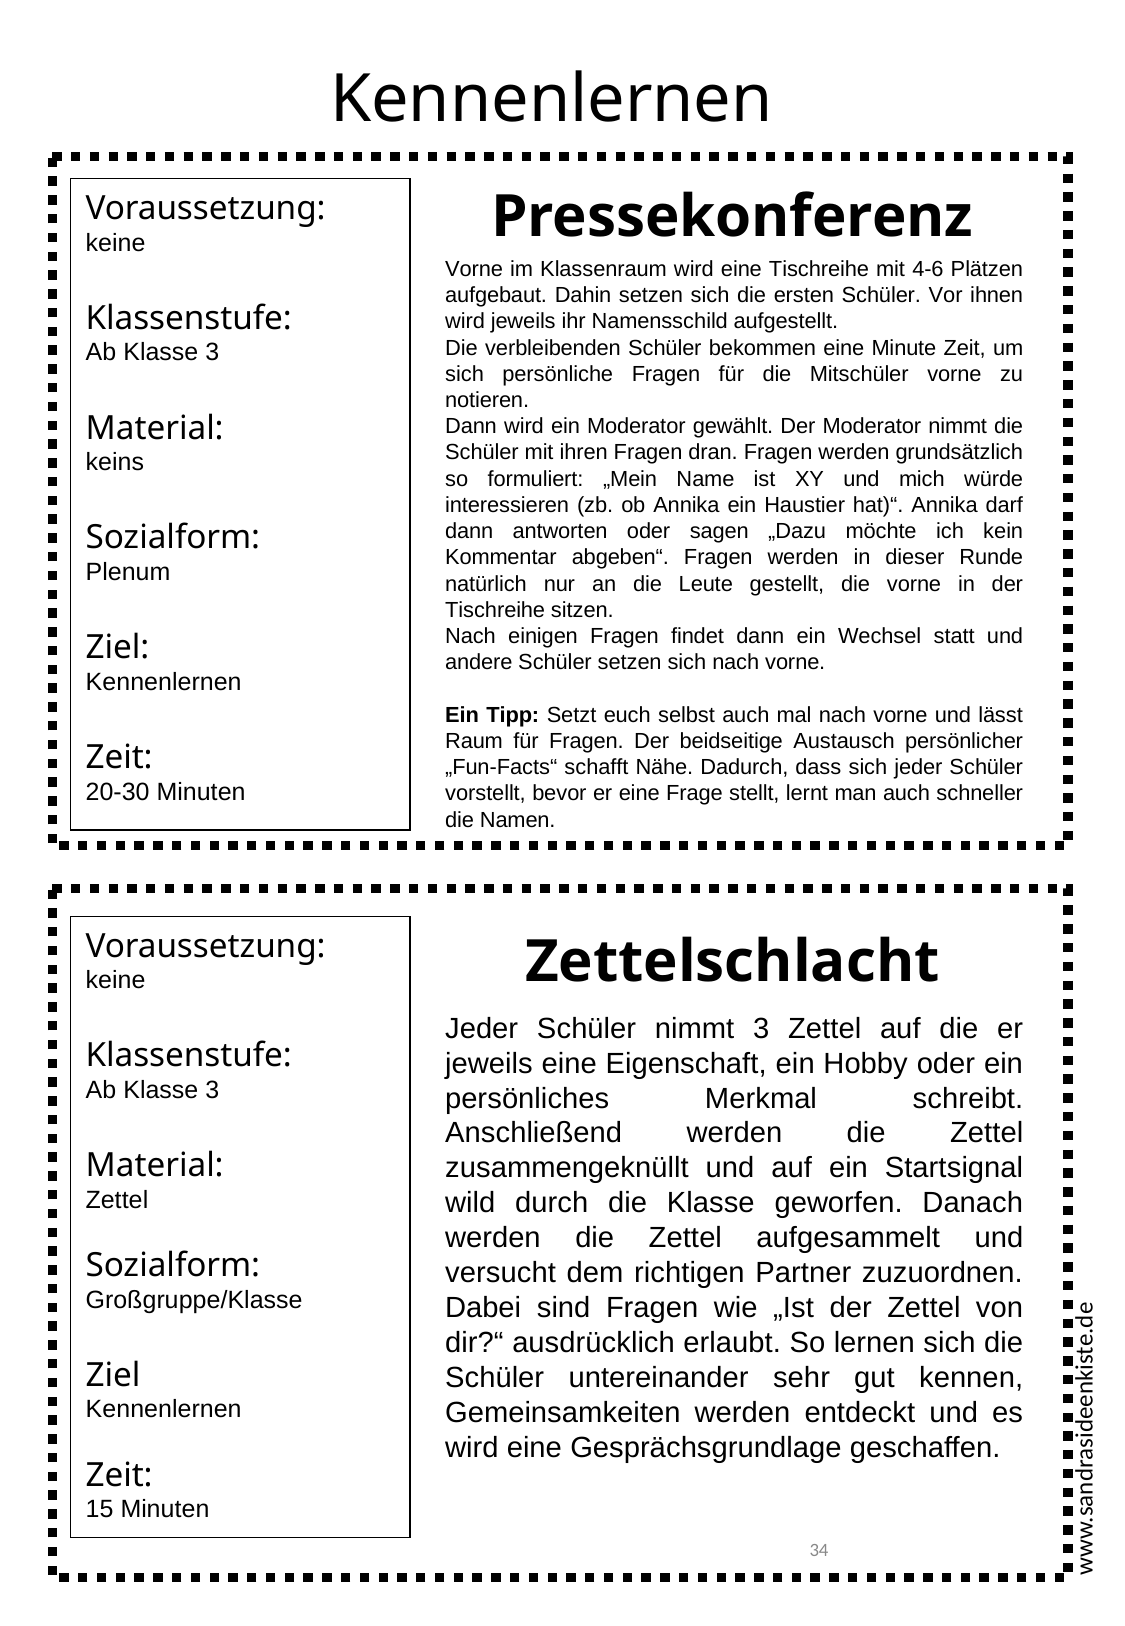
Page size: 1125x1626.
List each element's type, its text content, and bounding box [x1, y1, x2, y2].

text_box Voraussetzung: keine Klassenstufe: Ab Klasse 3 Material: keins Sozialform: Plenum Ziel: Kennenlernen Zeit: 20-30 Minuten [70, 178, 411, 831]
text_box Voraussetzung: keine Klassenstufe: Ab Klasse 3 Material: Zettel Sozialform: Großgruppe/Klasse Ziel Kennenlernen Zeit: 15 Minuten [70, 916, 411, 1538]
text_box Zettelschlacht [410, 915, 1055, 1002]
text_box Jeder Schüler nimmt 3 Zettel auf die er jeweils eine Eigenschaft, ein Hobby oder ein persönliches Merkmal schreibt. Anschließend werden die Zettel zusammengeknüllt und auf ein Startsignal wild durch die Klasse geworfen. Danach werden die Zettel aufgesammelt und versucht dem richtigen Partner zuzuordnen. Dabei sind Fragen wie „Ist der Zettel von dir?“ ausdrücklich erlaubt. So lernen sich die Schüler untereinander sehr gut kennen, Gemeinsamkeiten werden entdeckt und es wird eine Gesprächsgrundlage geschaffen. [430, 1001, 1039, 1477]
text_box Vorne im Klassenraum wird eine Tischreihe mit 4-6 Plätzen aufgebaut. Dahin setzen sich die ersten Schüler. Vor ihnen wird jeweils ihr Namensschild aufgestellt. Die verbleibenden Schüler bekommen eine Minute Zeit, um sich persönliche Fragen für die Mitschüler vorne zu notieren. Dann wird ein Moderator gewählt. Der Moderator nimmt die Schüler mit ihren Fragen dran. Fragen werden grundsätzlich so formuliert: „Mein Name ist XY und mich würde interessieren (zb. ob Annika ein Haustier hat)“. Annika darf dann antworten oder sagen „Dazu möchte ich kein Kommentar abgeben“. Fragen werden in dieser Runde natürlich nur an die Leute gestellt, die vorne in der Tischreihe sitzen. Nach einigen Fragen findet dann ein Wechsel statt und andere Schüler setzen sich nach vorne. Ein Tipp: Setzt euch selbst auch mal nach vorne und lässt Raum für Fragen. Der beidseitige Austausch persönlicher „Fun-Facts“ schafft Nähe. Dadurch, dass sich jeder Schüler vorstellt, bevor er eine Frage stellt, lernt man auch schneller die Namen. [430, 247, 1039, 846]
text_box Pressekonferenz [410, 170, 1055, 257]
text_box [794, 1506, 1048, 1593]
text_box Kennenlernen [52, 47, 1069, 144]
text_box www.sandrasideenkiste.de [1059, 1074, 1106, 1591]
